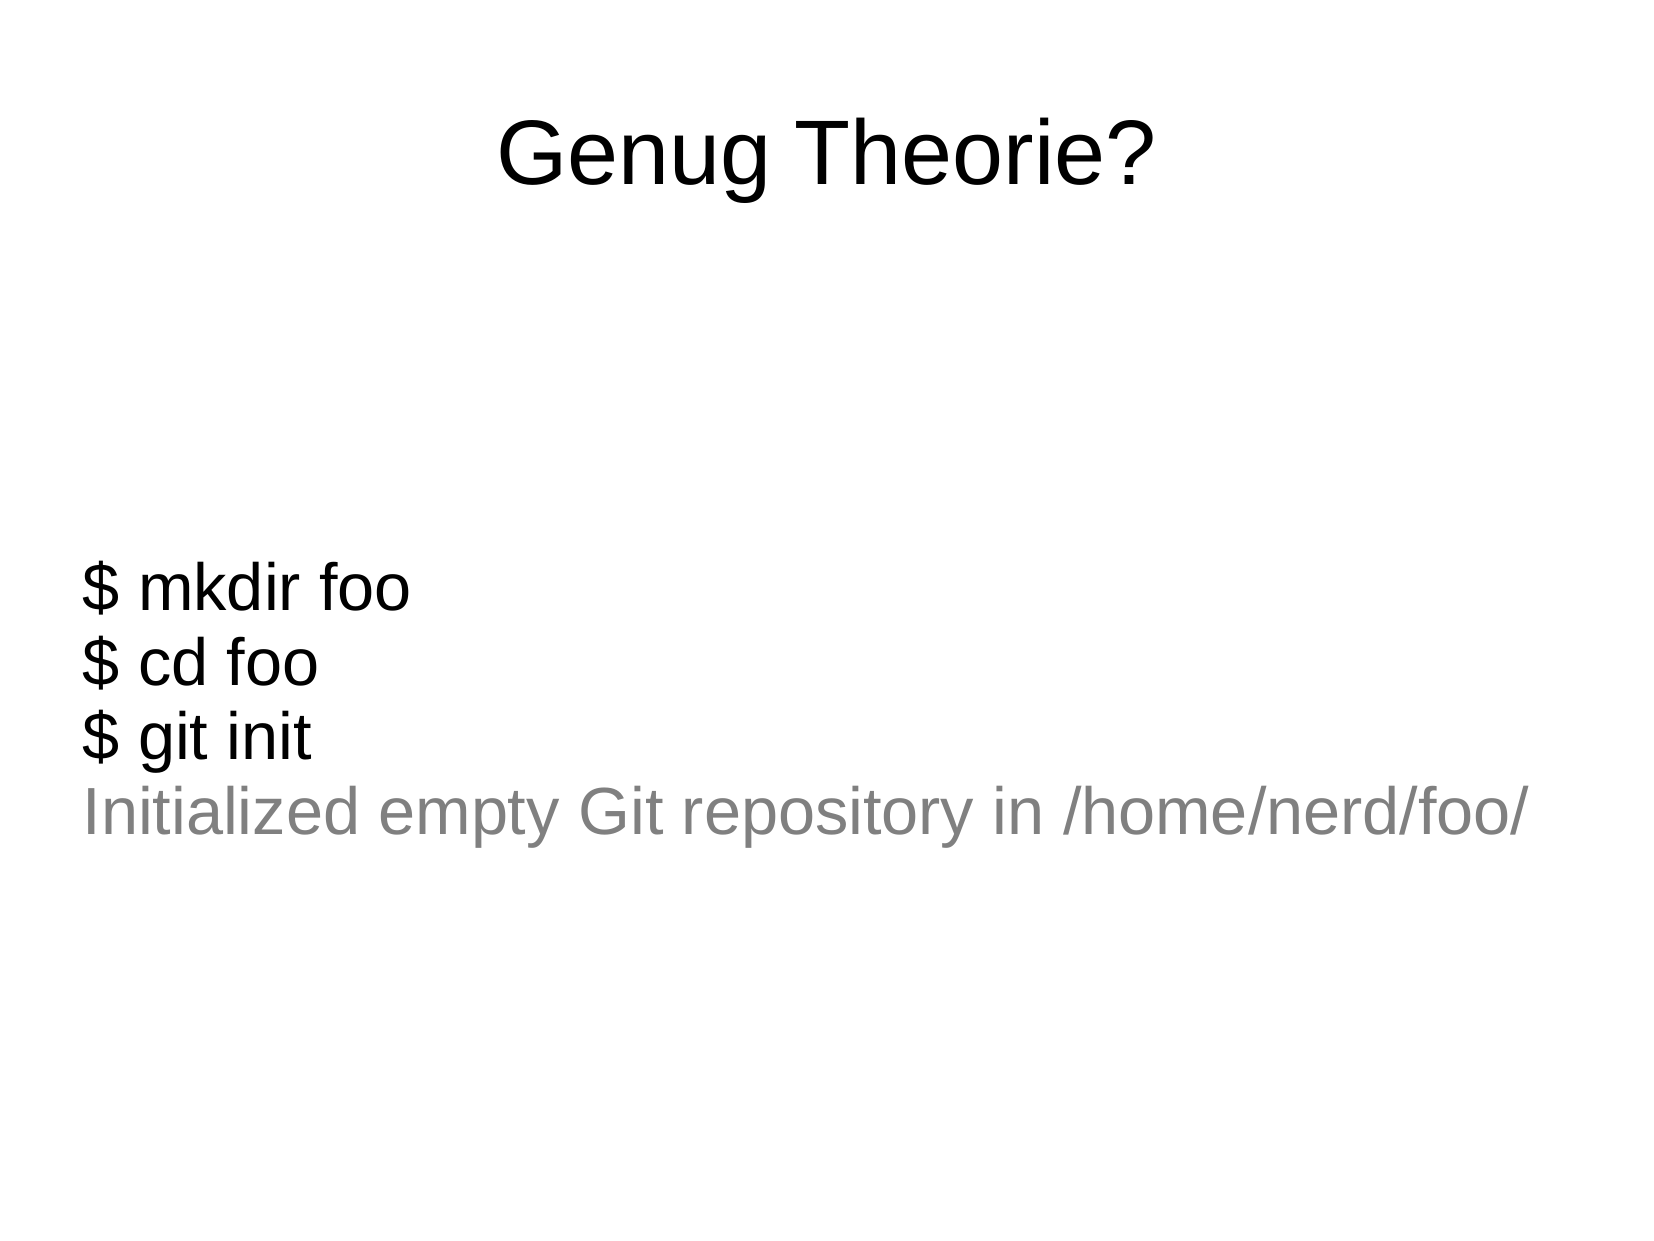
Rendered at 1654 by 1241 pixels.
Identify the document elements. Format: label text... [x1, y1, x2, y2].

subtitle $ mkdir foo $ cd foo $ git init Initialized empty Git repository in /home/nerd/foo/ [82, 297, 1571, 1102]
title Genug Theorie? [82, 49, 1571, 257]
